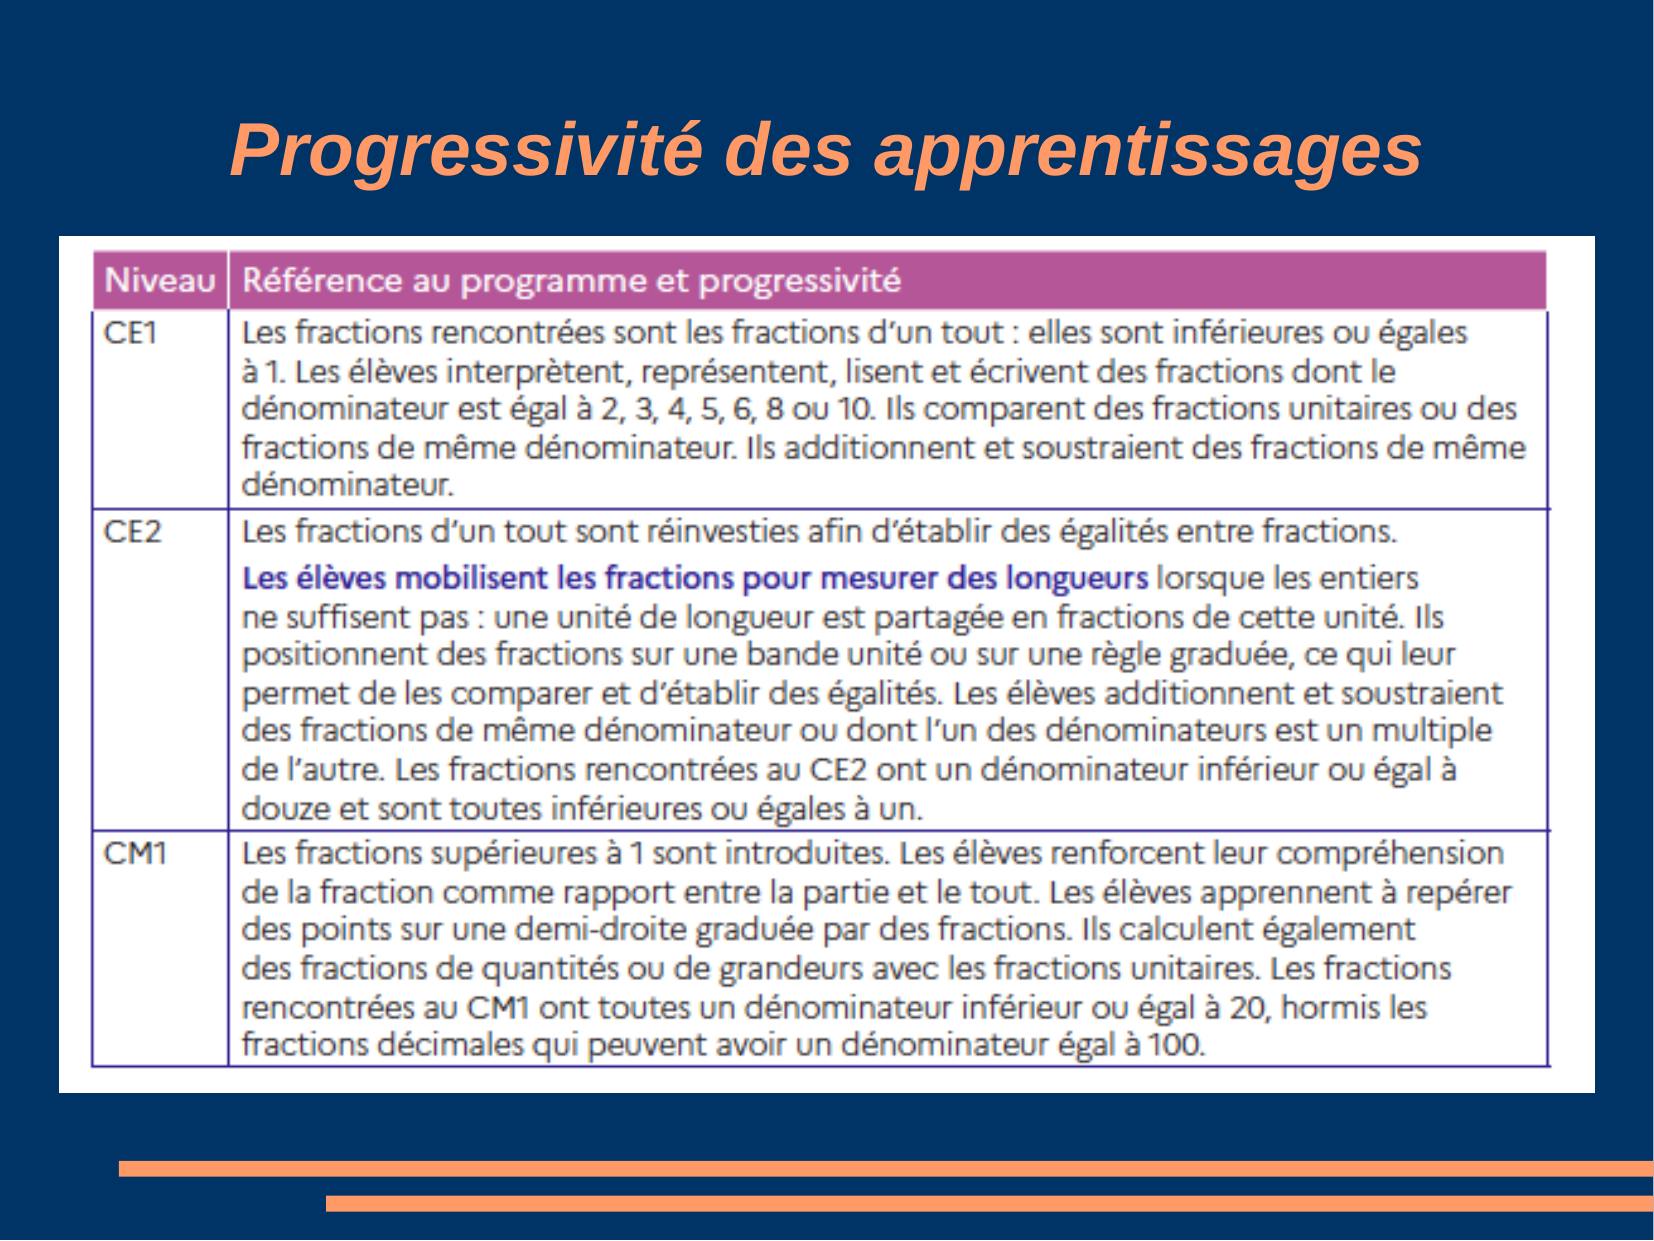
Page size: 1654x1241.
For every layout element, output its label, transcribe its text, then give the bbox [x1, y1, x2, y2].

picture [59, 236, 1595, 1093]
title Progressivité des apprentissages [121, 46, 1534, 236]
